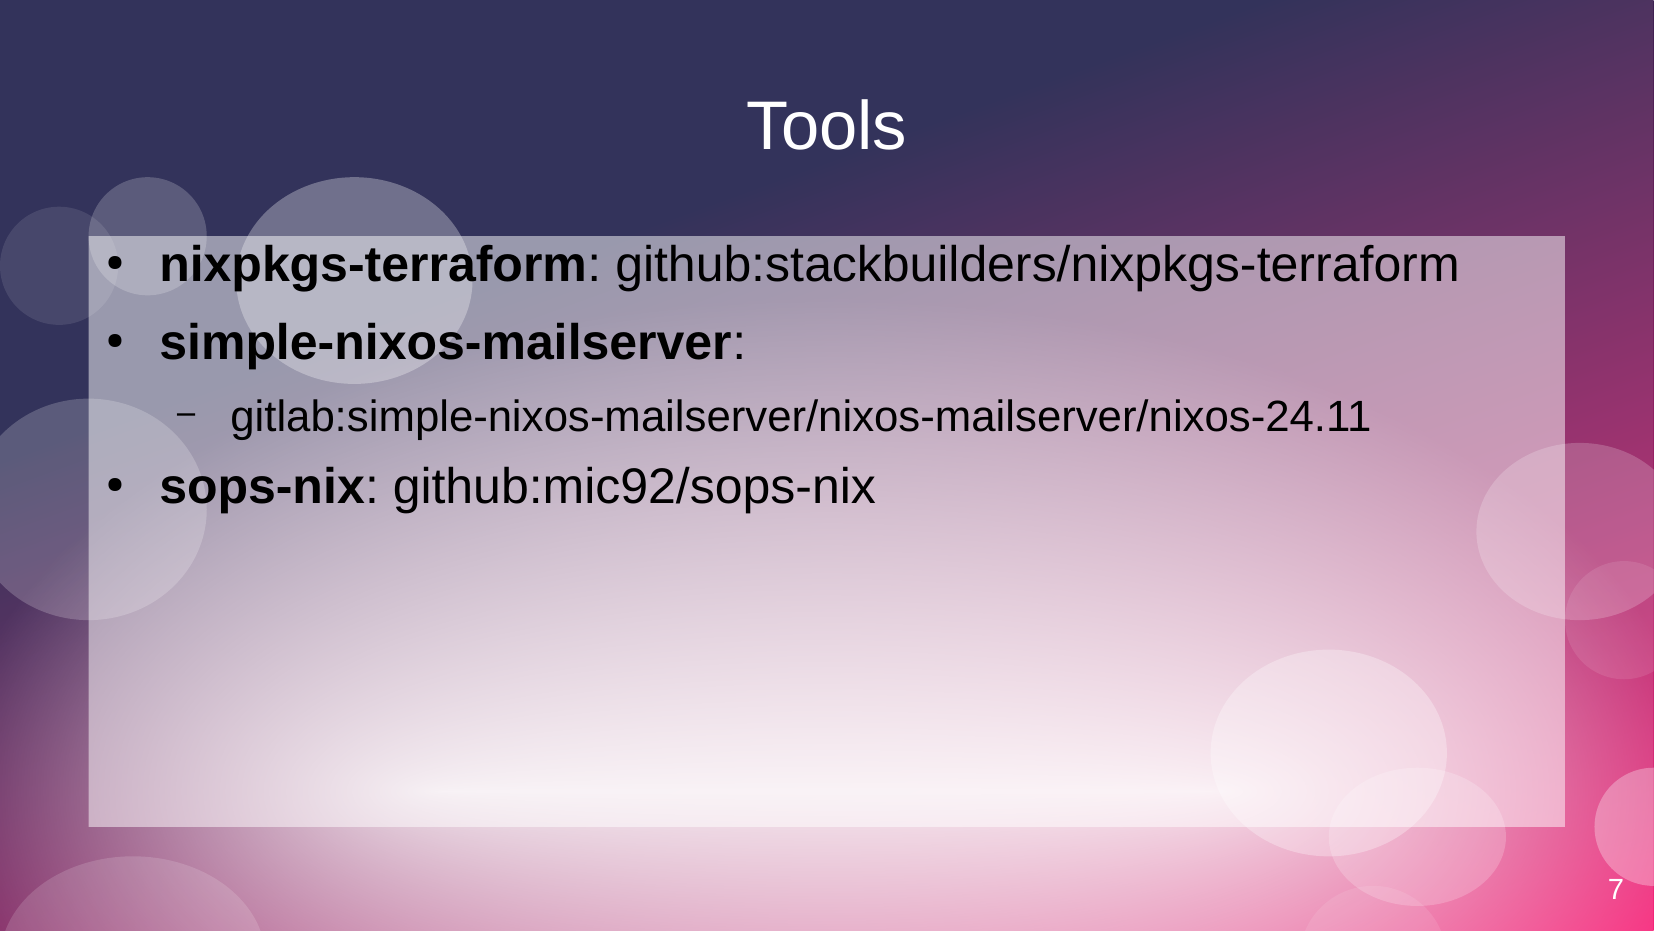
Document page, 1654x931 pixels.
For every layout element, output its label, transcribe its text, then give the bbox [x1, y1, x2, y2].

list nixpkgs-terraform: github:stackbuilders/nixpkgs-terraform simple-nixos-mailserver: gitlab:simple-nixos-mailserver/nixos-mailserver/nixos-24.11 sops-nix: github:mic92/sops-nix [88, 236, 1565, 827]
title Tools [88, 44, 1565, 207]
